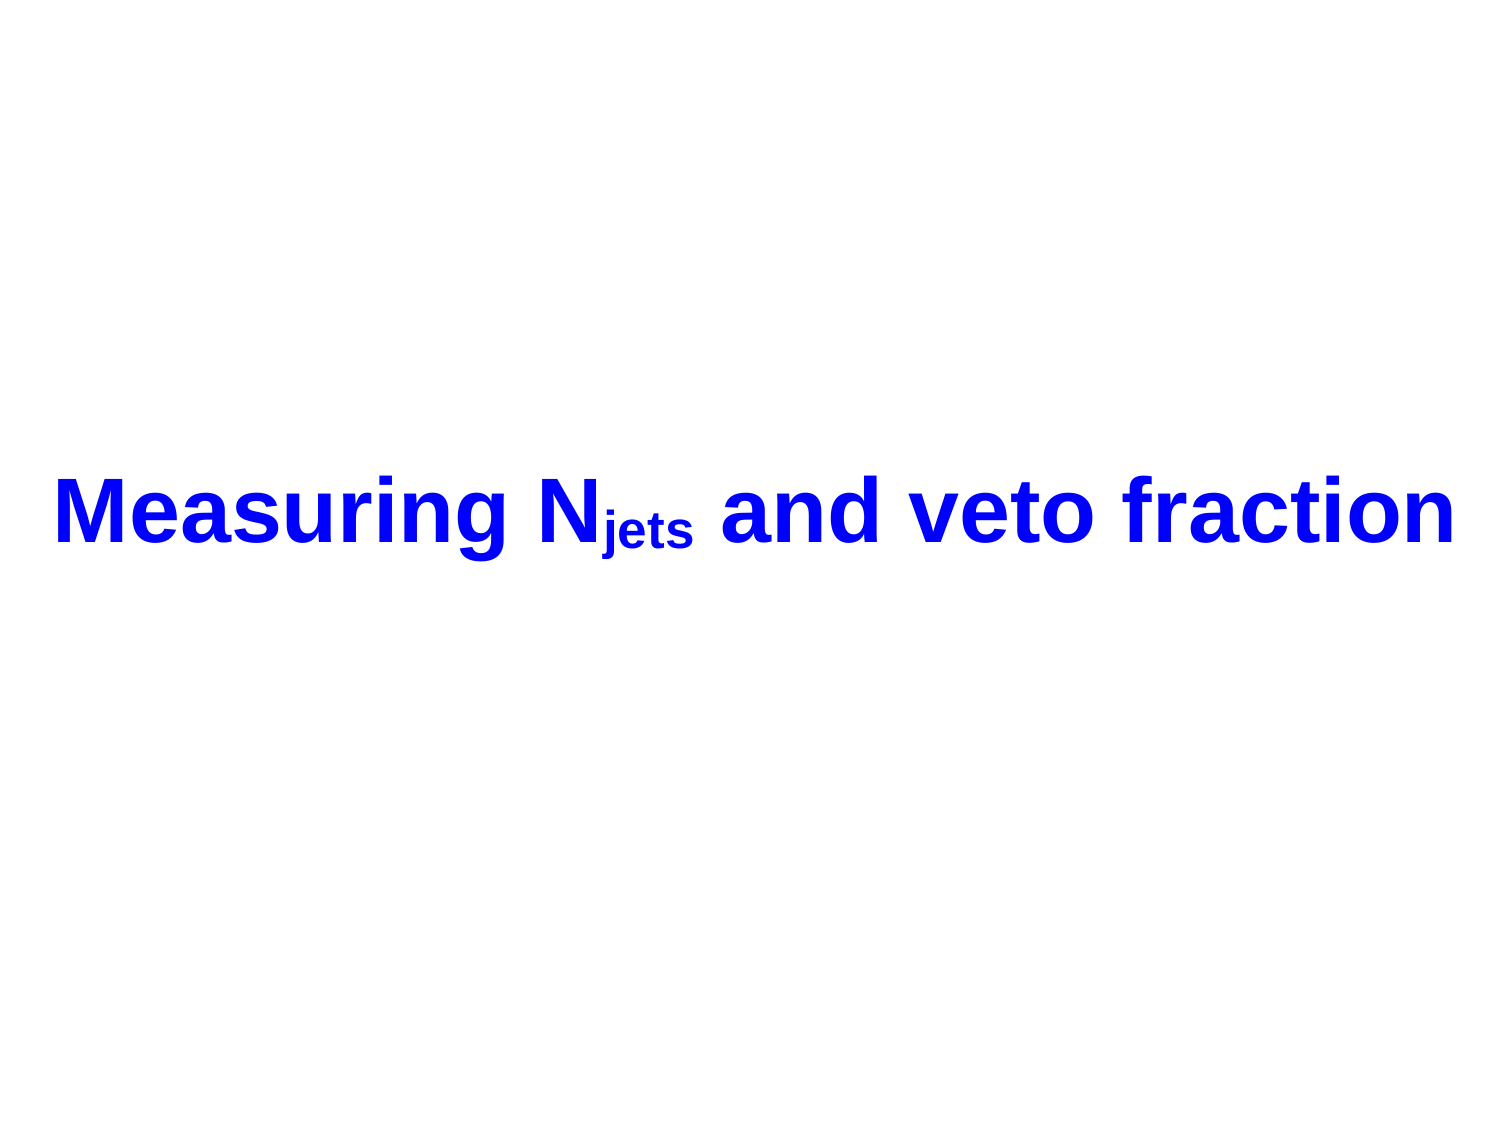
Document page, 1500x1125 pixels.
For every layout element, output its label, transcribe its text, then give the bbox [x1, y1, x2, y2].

title Measuring Njets and veto fraction [11, 437, 1500, 575]
